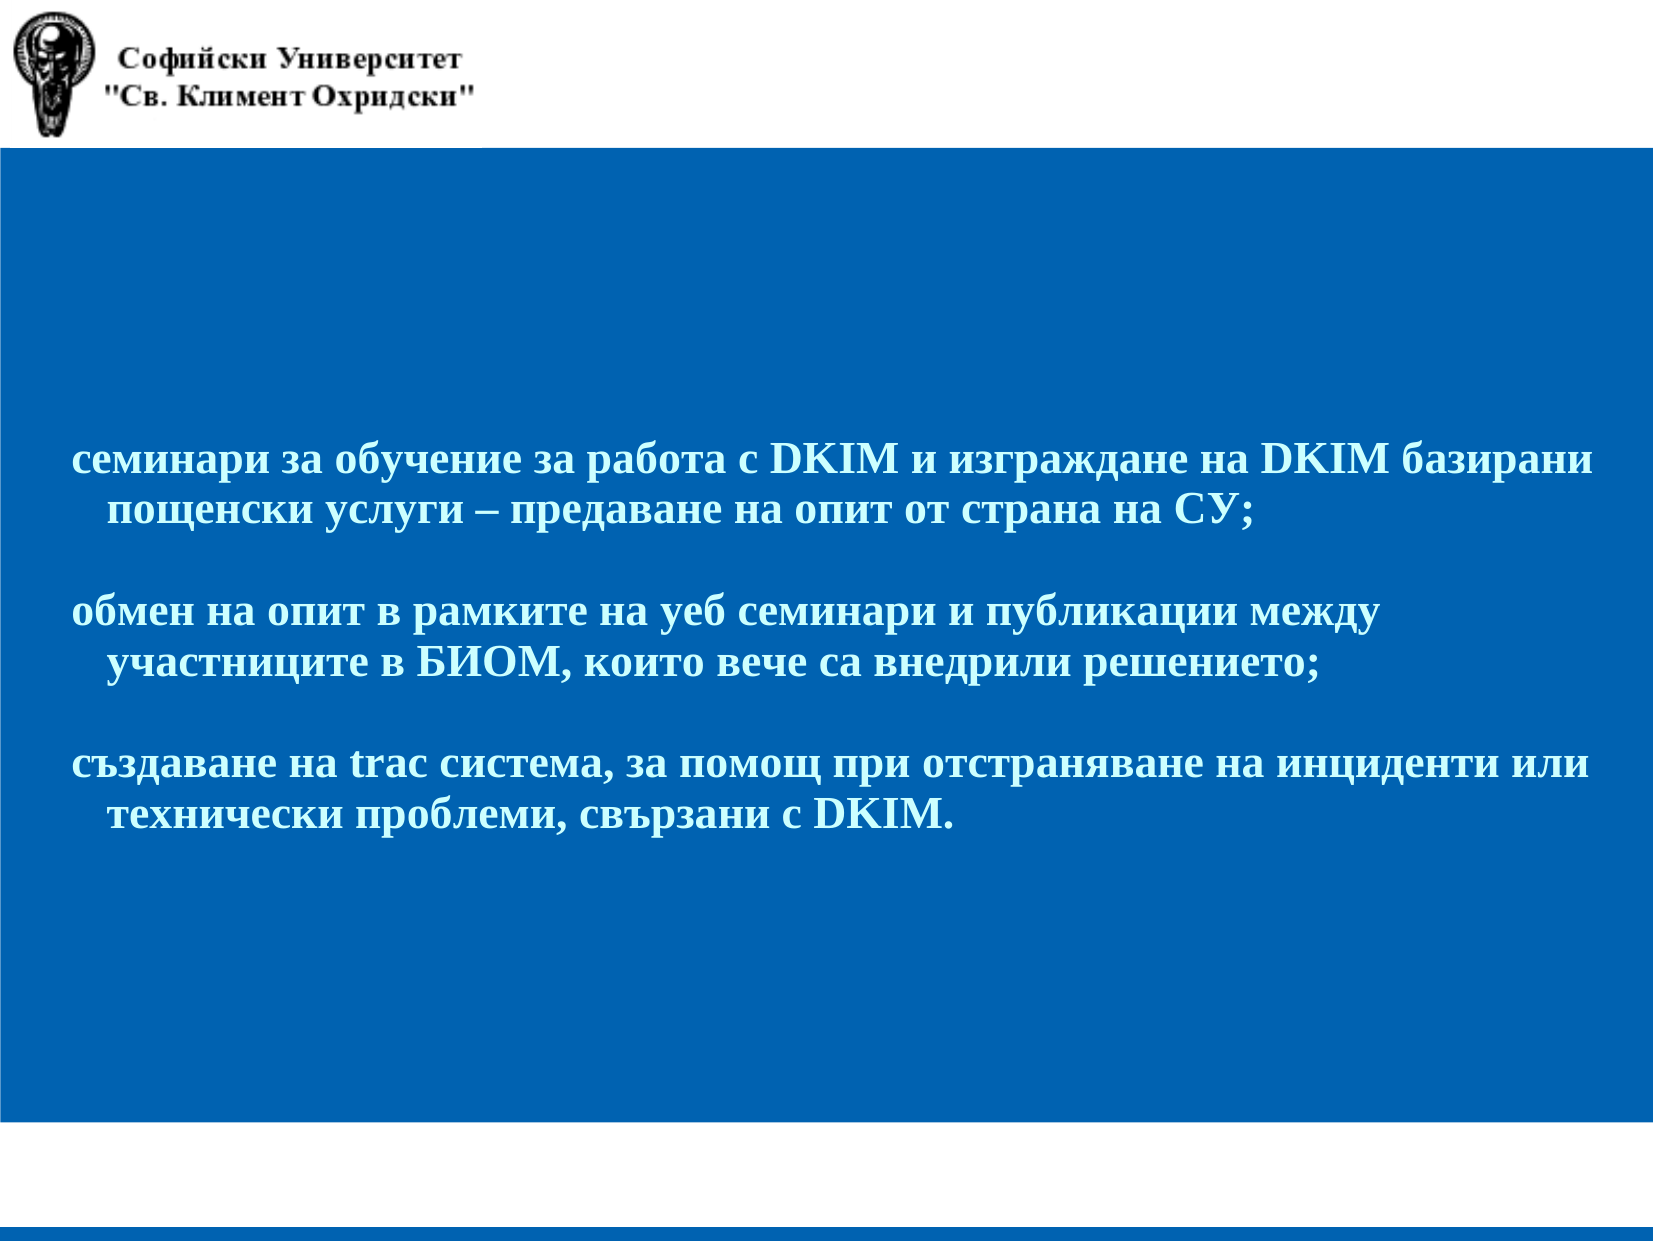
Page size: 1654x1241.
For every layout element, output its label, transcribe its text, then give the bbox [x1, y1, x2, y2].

text_box семинари за обучение за работа с DKIM и изграждане на DKIM базирани пощенски услуги – предаване на опит от страна на СУ; oбмен на опит в рамките на уеб семинари и публикации между участниците в БИОМ, които вече са внедрили решението; създаване на trac система, за помощ при отстраняване на инциденти или технически проблеми, свързани с DKIM. [0, 147, 1653, 1123]
picture [10, 0, 482, 148]
